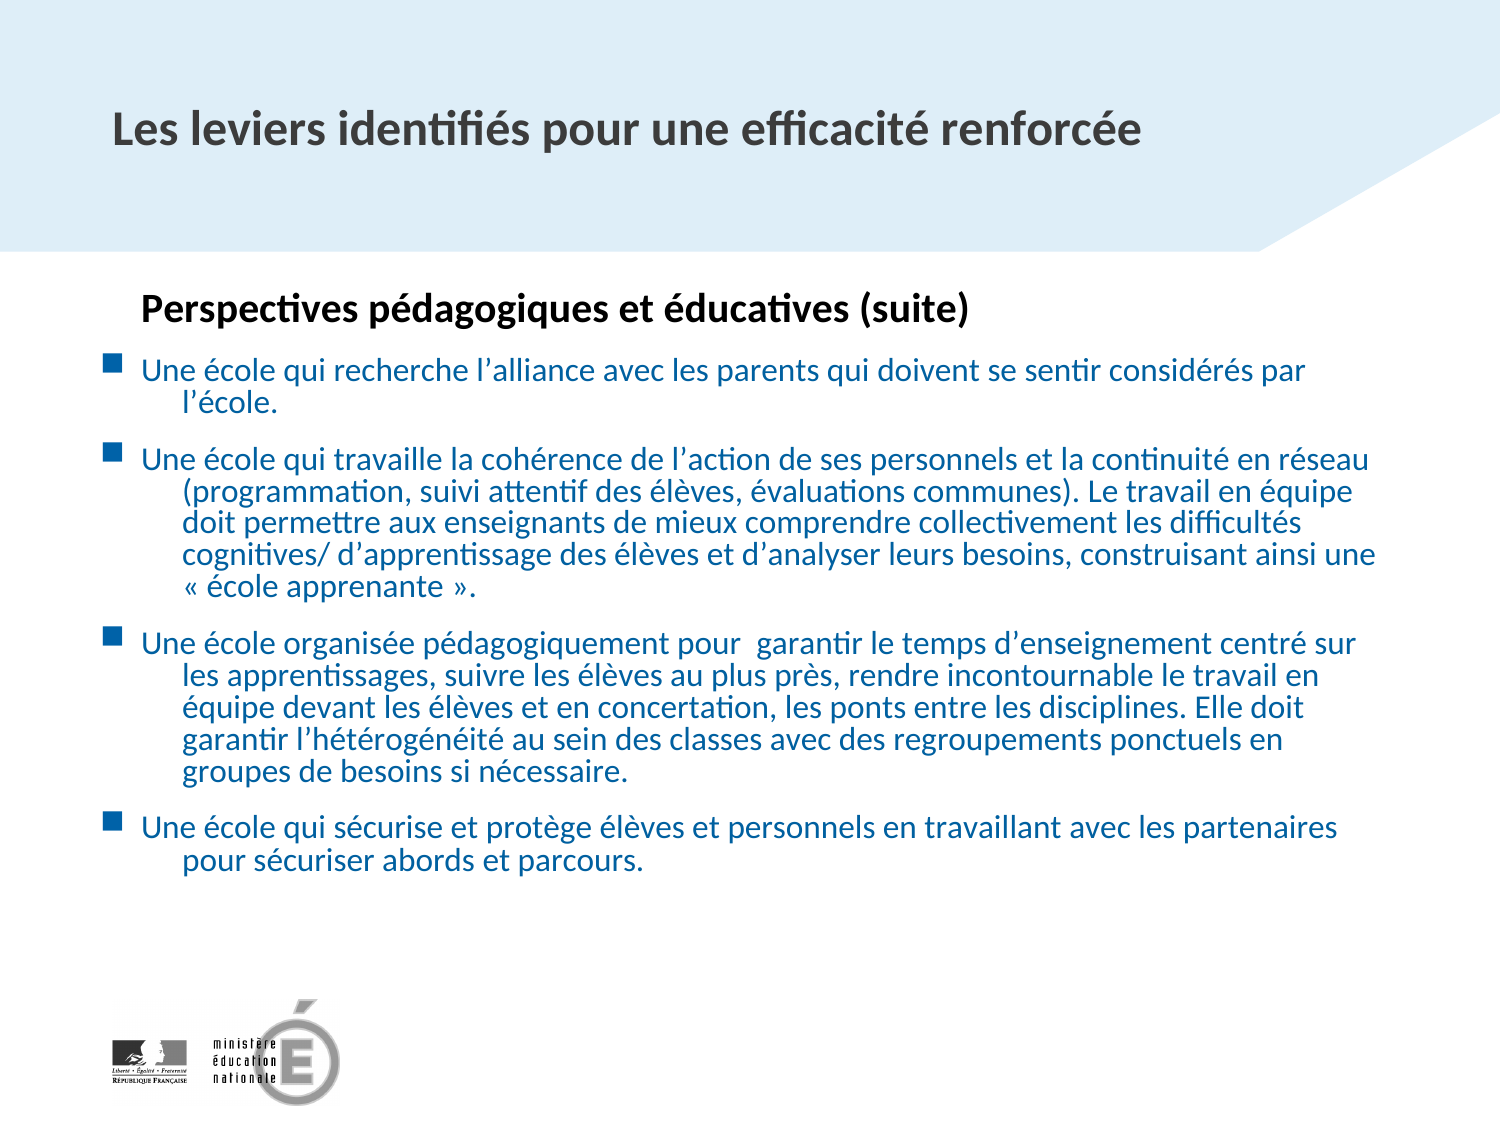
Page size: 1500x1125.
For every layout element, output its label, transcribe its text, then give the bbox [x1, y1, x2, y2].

title Les leviers identifiés pour une efficacité renforcée [112, 66, 1388, 185]
list Perspectives pédagogiques et éducatives (suite) Une école qui recherche l’alliance avec les parents qui doivent se sentir considérés par l’école. Une école qui travaille la cohérence de l’action de ses personnels et la continuité en réseau (programmation, suivi attentif des élèves, évaluations communes). Le travail en équipe doit permettre aux enseignants de mieux comprendre collectivement les difficultés cognitives/ d’apprentissage des élèves et d’analyser leurs besoins, construisant ainsi une « école apprenante ». Une école organisée pédagogiquement pour garantir le temps d’enseignement centré sur les apprentissages, suivre les élèves au plus près, rendre incontournable le travail en équipe devant les élèves et en concertation, les ponts entre les disciplines. Elle doit garantir l’hétérogénéité au sein des classes avec des regroupements ponctuels en groupes de besoins si nécessaire. Une école qui sécurise et protège élèves et personnels en travaillant avec les partenaires pour sécuriser abords et parcours. [100, 290, 1400, 1096]
